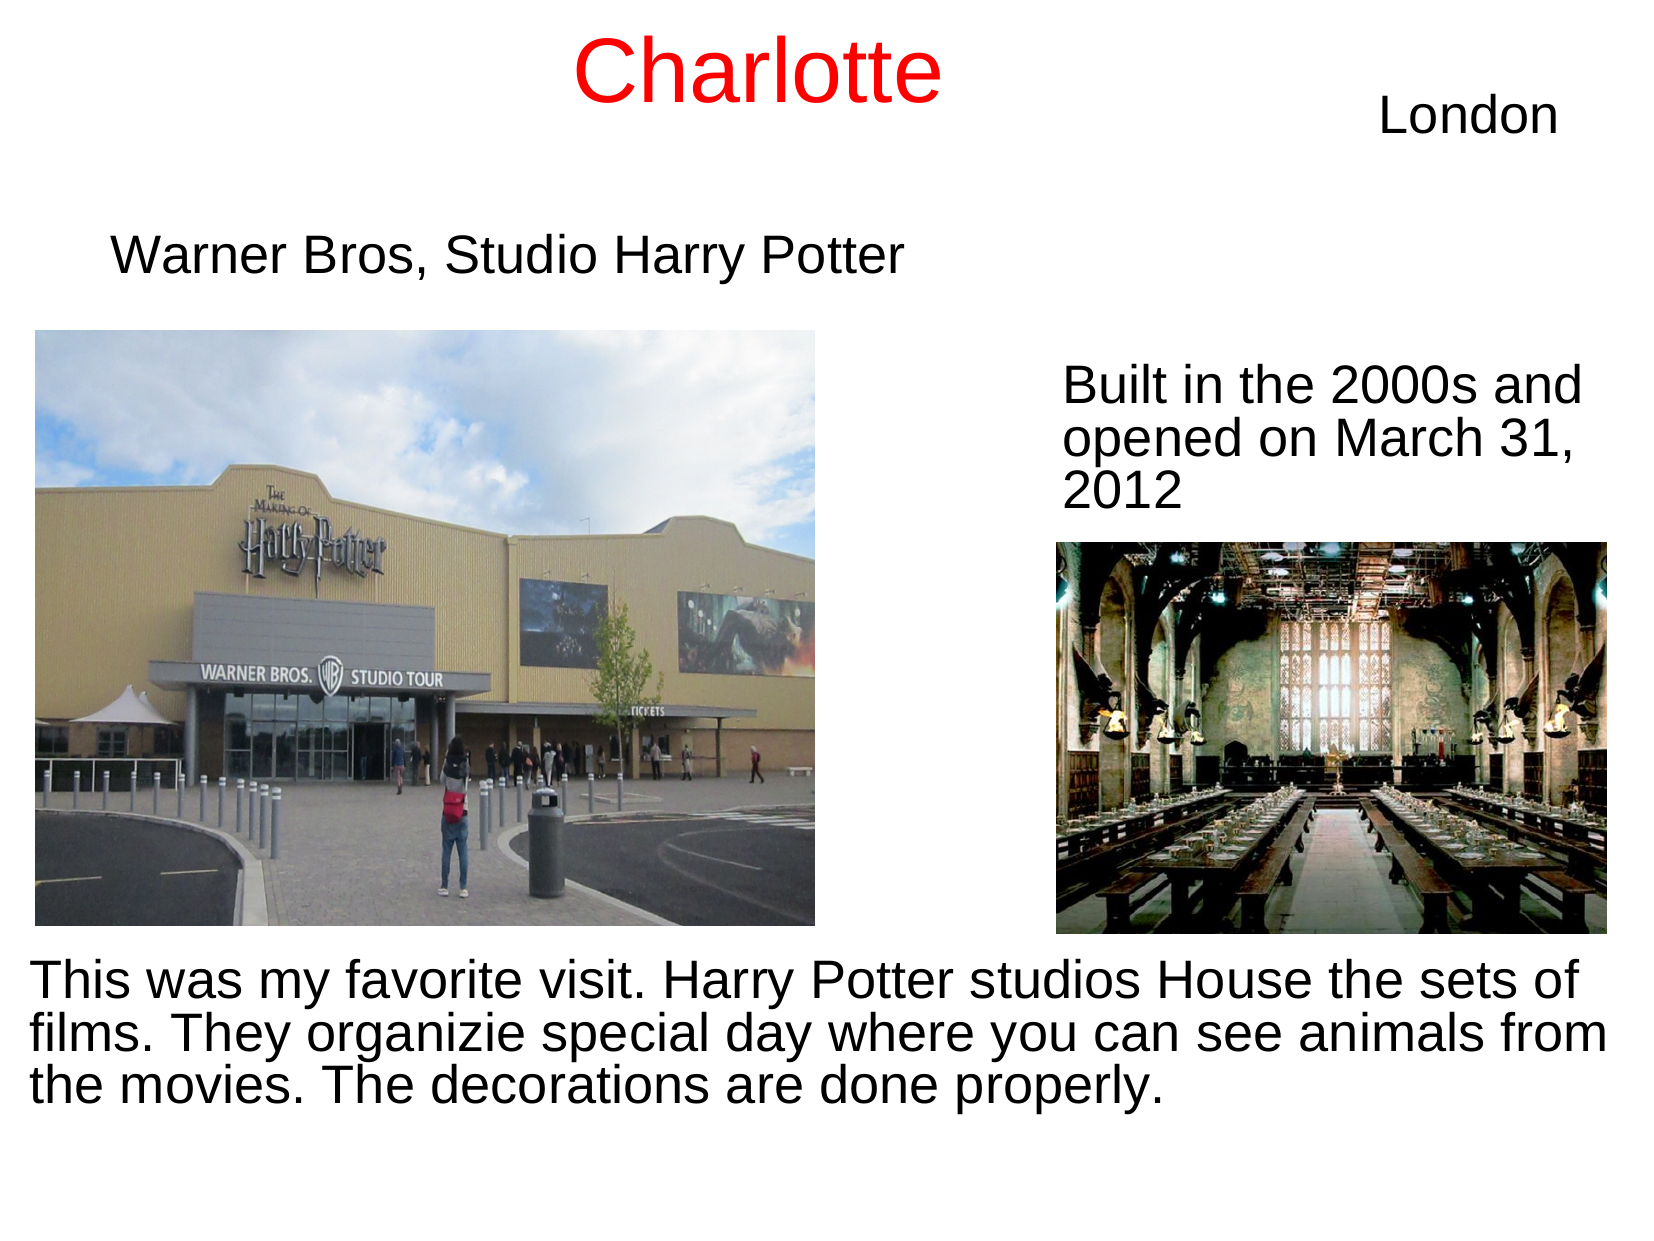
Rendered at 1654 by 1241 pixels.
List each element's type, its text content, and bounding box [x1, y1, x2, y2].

text_box Warner Bros, Studio Harry Potter [95, 224, 922, 292]
picture [35, 330, 815, 926]
text_box London [1364, 83, 1654, 154]
text_box This was my favorite visit. Harry Potter studios House the sets of films. They organizie special day where you can see animals from the movies. The decorations are done properly. [14, 949, 1654, 1123]
picture [1056, 542, 1607, 934]
text_box Built in the 2000s and opened on March 31, 2012 [1047, 354, 1654, 508]
text_box Charlotte [484, 23, 1252, 128]
